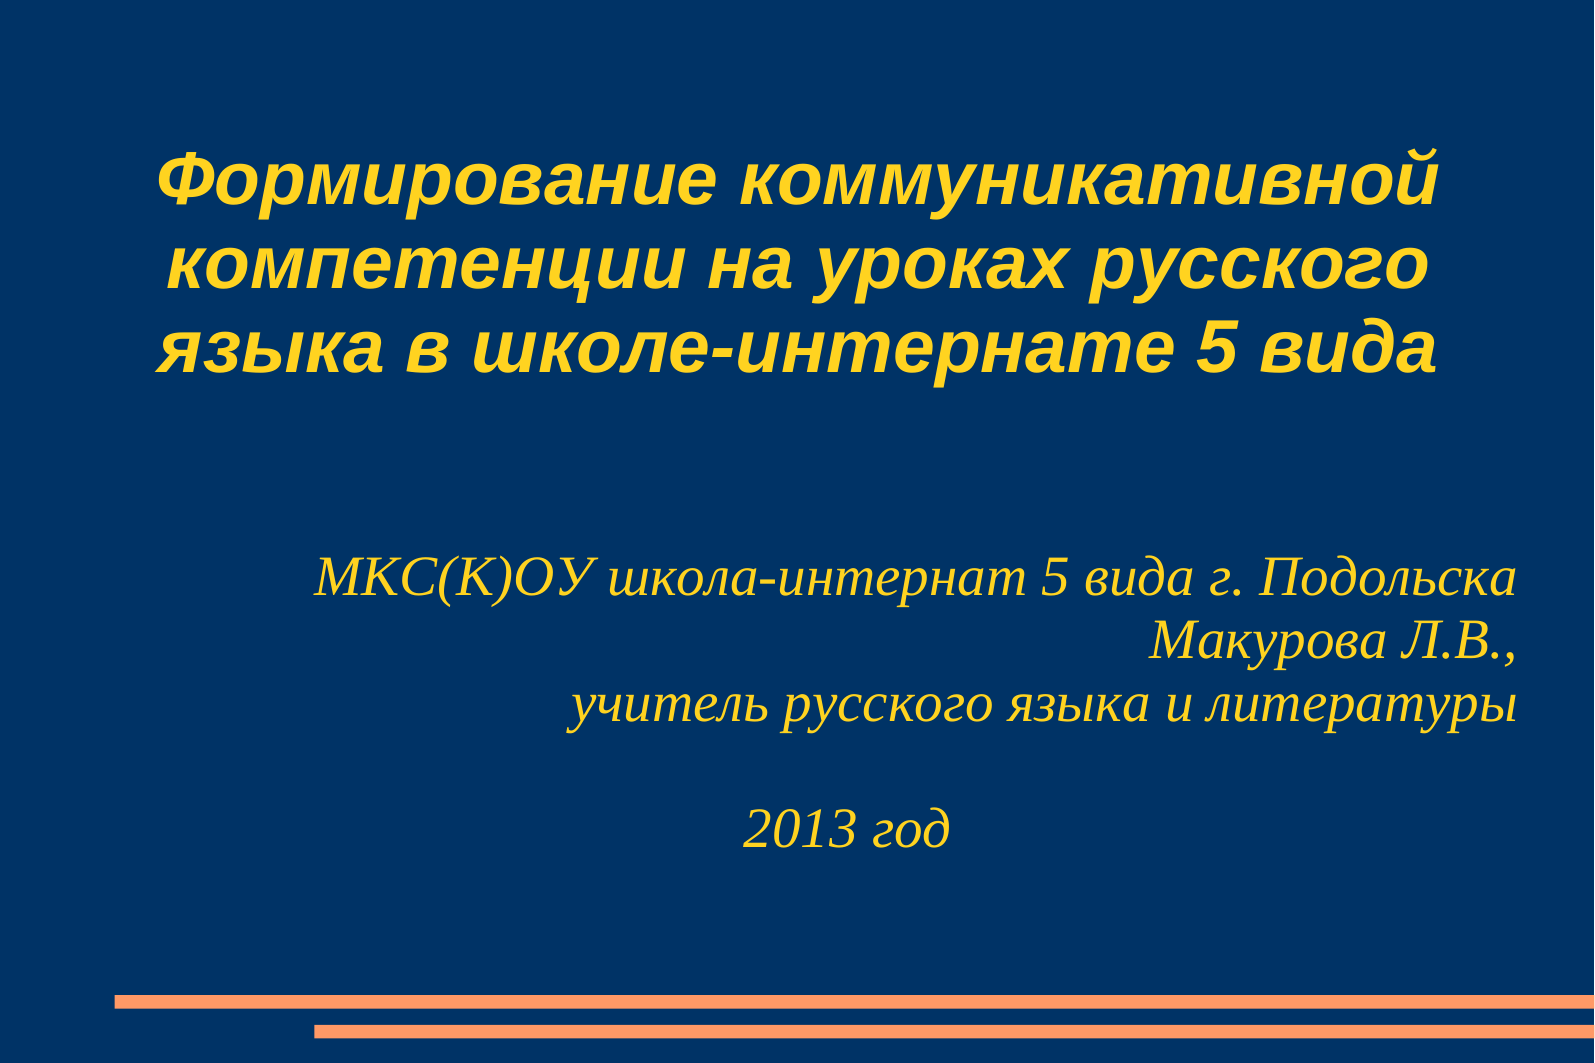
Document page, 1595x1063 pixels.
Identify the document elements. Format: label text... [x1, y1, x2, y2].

title Формирование коммуникативной компетенции на уроках русского языка в школе-интернате 5 вида [118, 102, 1480, 422]
subtitle МКС(К)ОУ школа-интернат 5 вида г. Подольска Макурова Л.В., учитель русского языка и литературы 2013 год [177, 304, 1519, 975]
